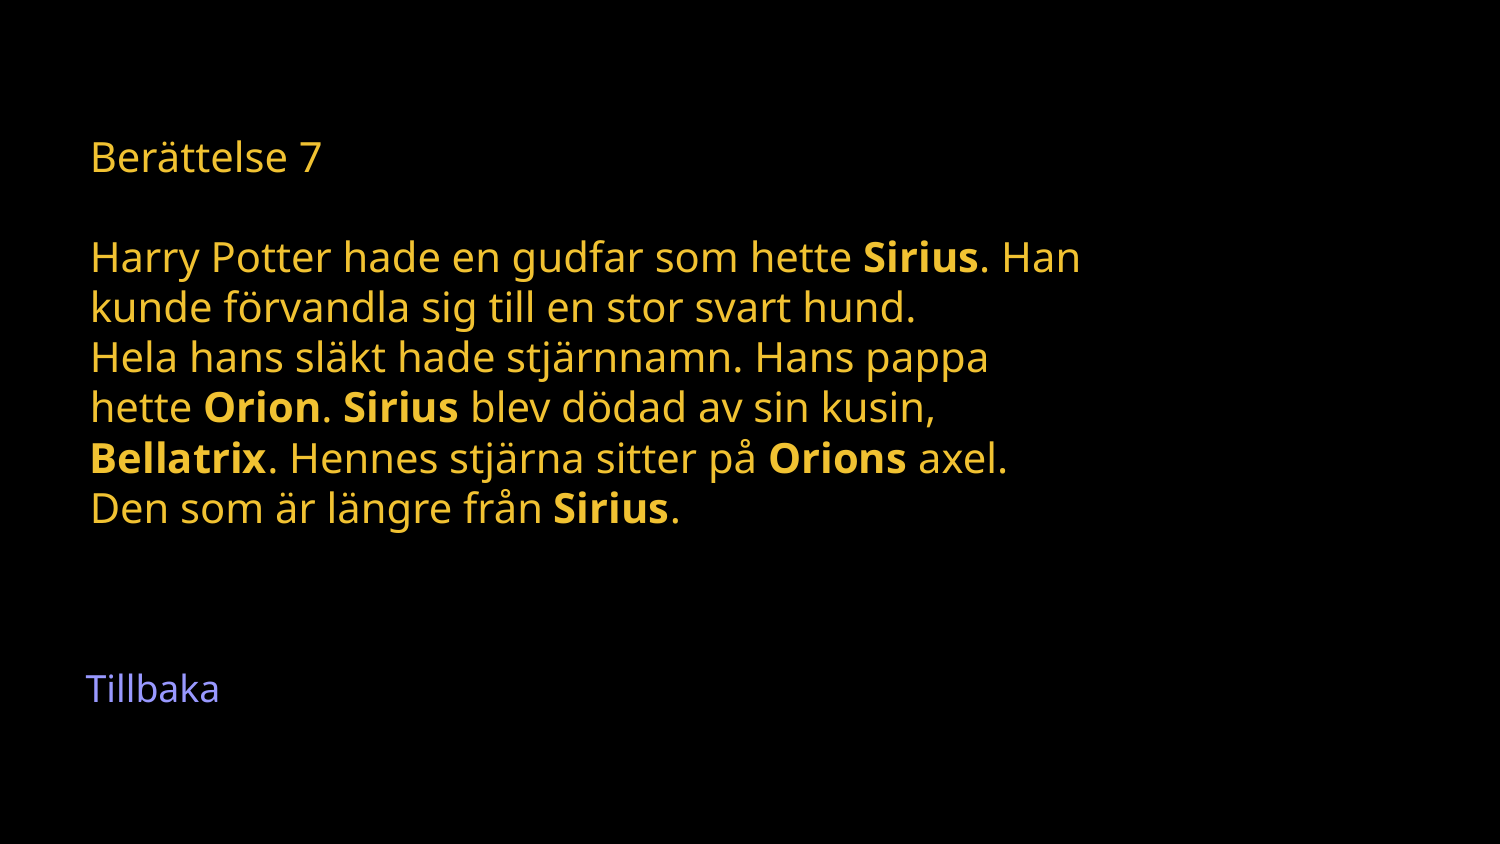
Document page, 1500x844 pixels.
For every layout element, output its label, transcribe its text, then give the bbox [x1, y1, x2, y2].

text_box Berättelse 7 Harry Potter hade en gudfar som hette Sirius. Han kunde förvandla sig till en stor svart hund. Hela hans släkt hade stjärnnamn. Hans pappa hette Orion. Sirius blev dödad av sin kusin, Bellatrix. Hennes stjärna sitter på Orions axel. Den som är längre från Sirius. [75, 116, 1425, 728]
text_box Tillbaka [70, 649, 331, 721]
